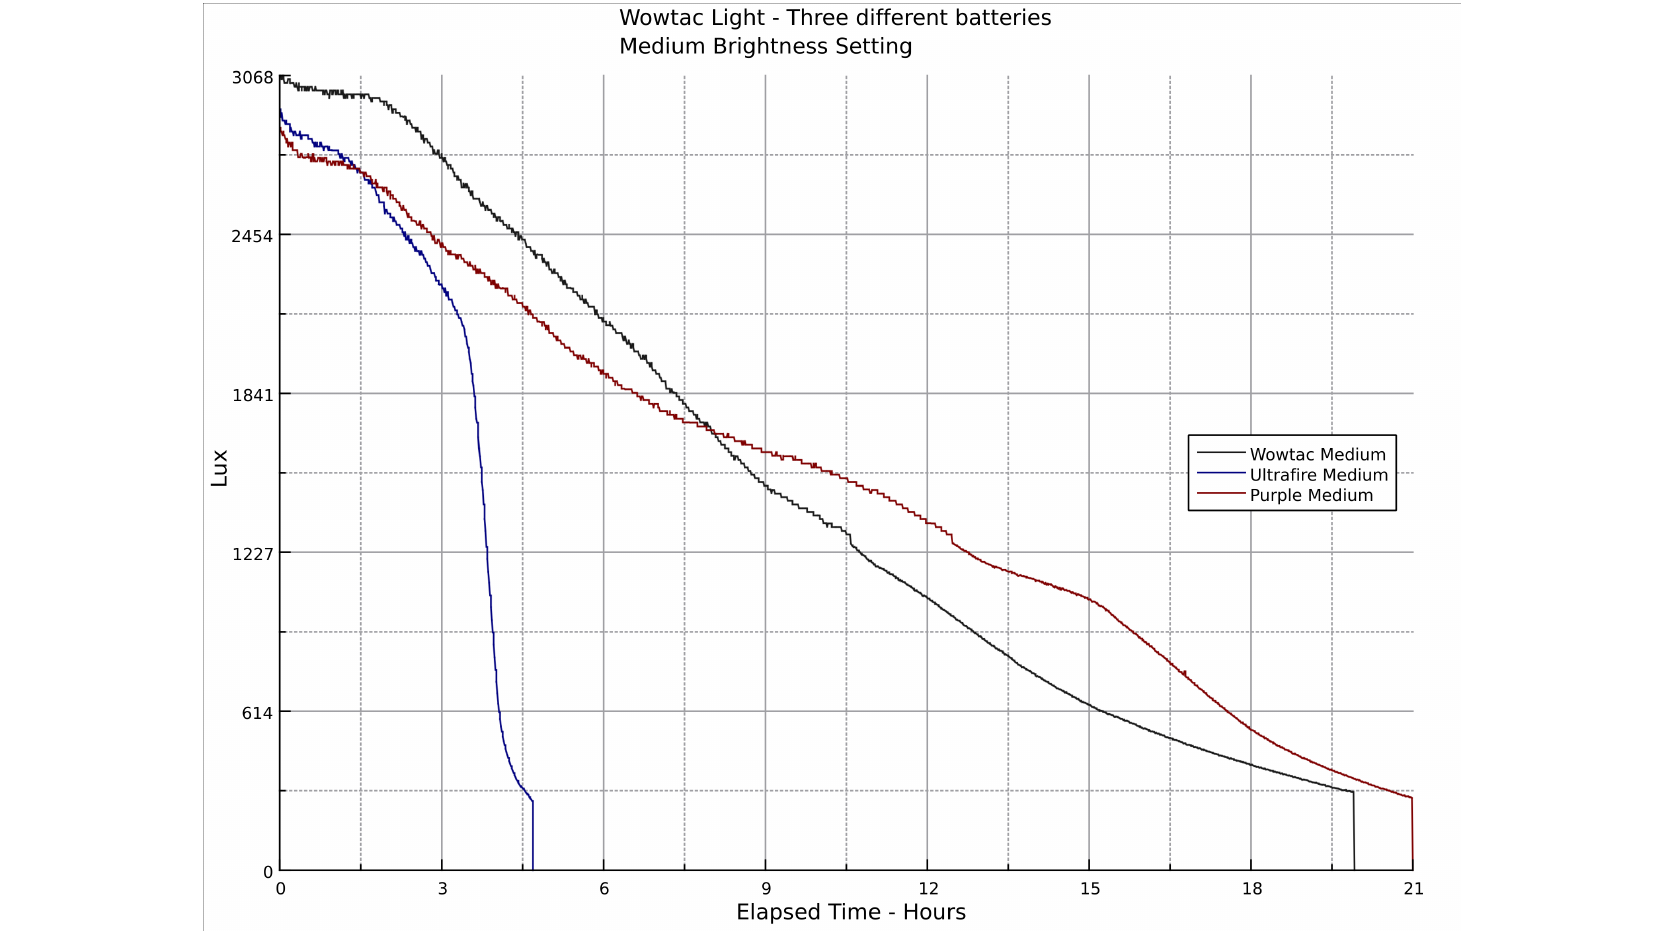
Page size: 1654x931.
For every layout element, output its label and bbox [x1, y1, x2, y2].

picture [203, 3, 1461, 931]
